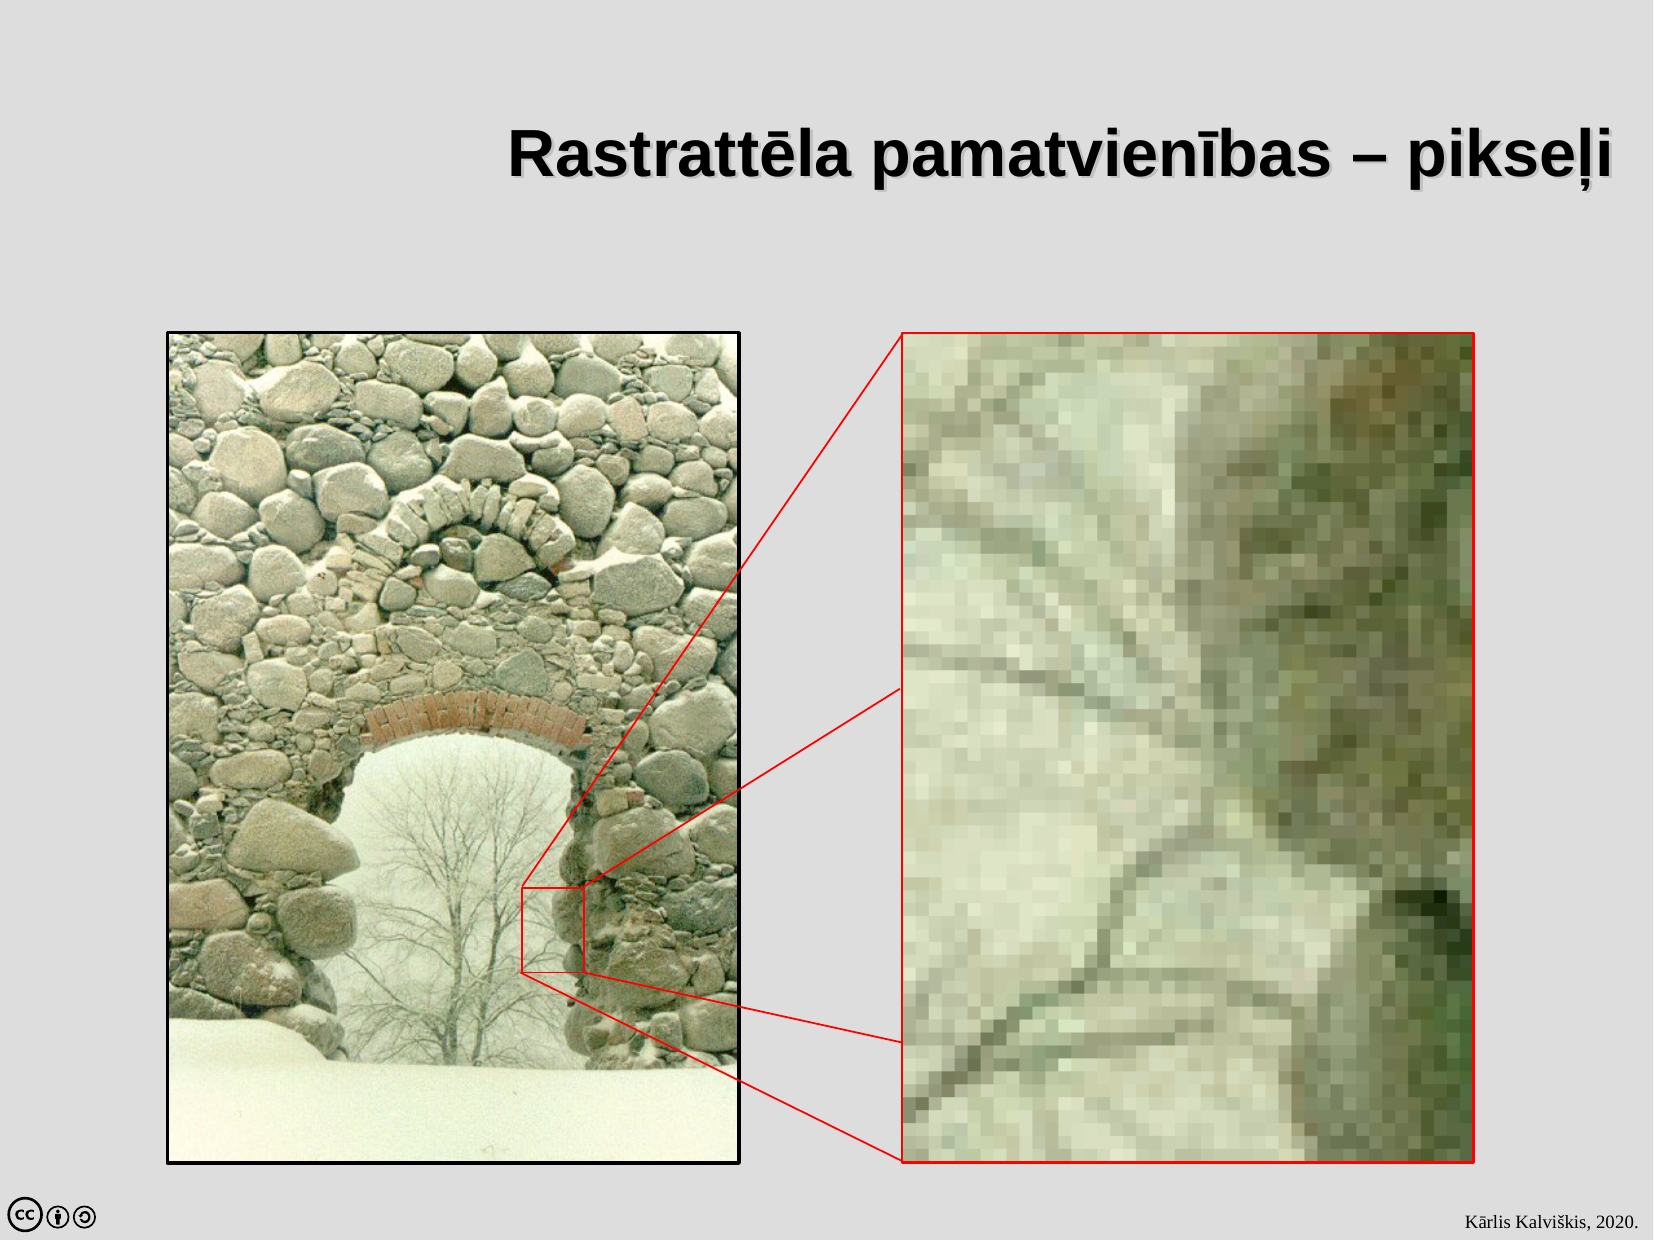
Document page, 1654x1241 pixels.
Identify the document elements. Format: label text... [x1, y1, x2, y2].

picture [526, 973, 738, 1078]
picture [169, 334, 738, 1162]
picture [523, 889, 583, 972]
picture [585, 792, 738, 1005]
title Rastrattēla pamatvienības – pikseļi [42, 49, 1615, 257]
picture [903, 334, 1473, 1162]
picture [524, 576, 738, 887]
